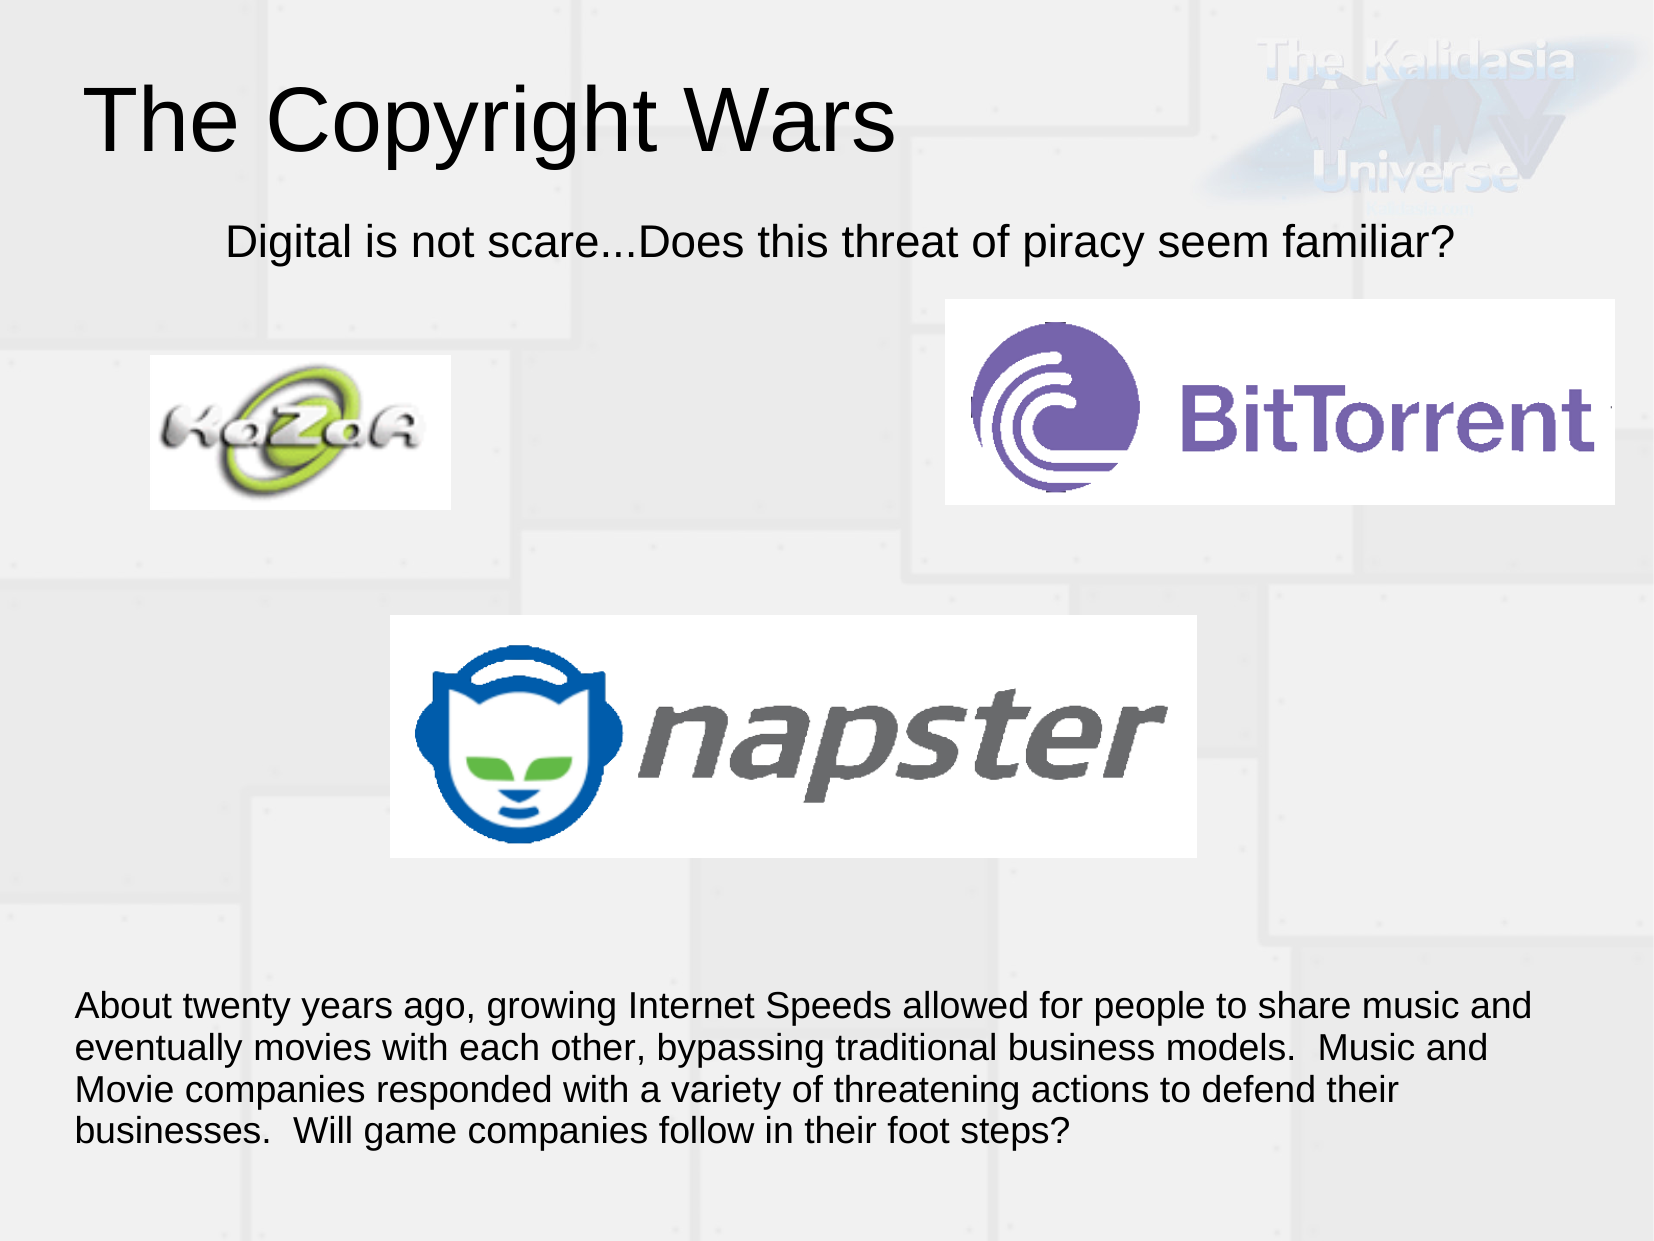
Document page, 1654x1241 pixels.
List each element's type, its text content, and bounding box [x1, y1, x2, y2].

text_box About twenty years ago, growing Internet Speeds allowed for people to share music and eventually movies with each other, bypassing traditional business models. Music and Movie companies responded with a variety of threatening actions to defend their businesses. Will game companies follow in their foot steps? [59, 975, 1590, 1159]
picture [0, 0, 1654, 1241]
title The Copyright Wars [82, 59, 1571, 176]
text_box Digital is not scare...Does this threat of piracy seem familiar? [224, 210, 1605, 271]
